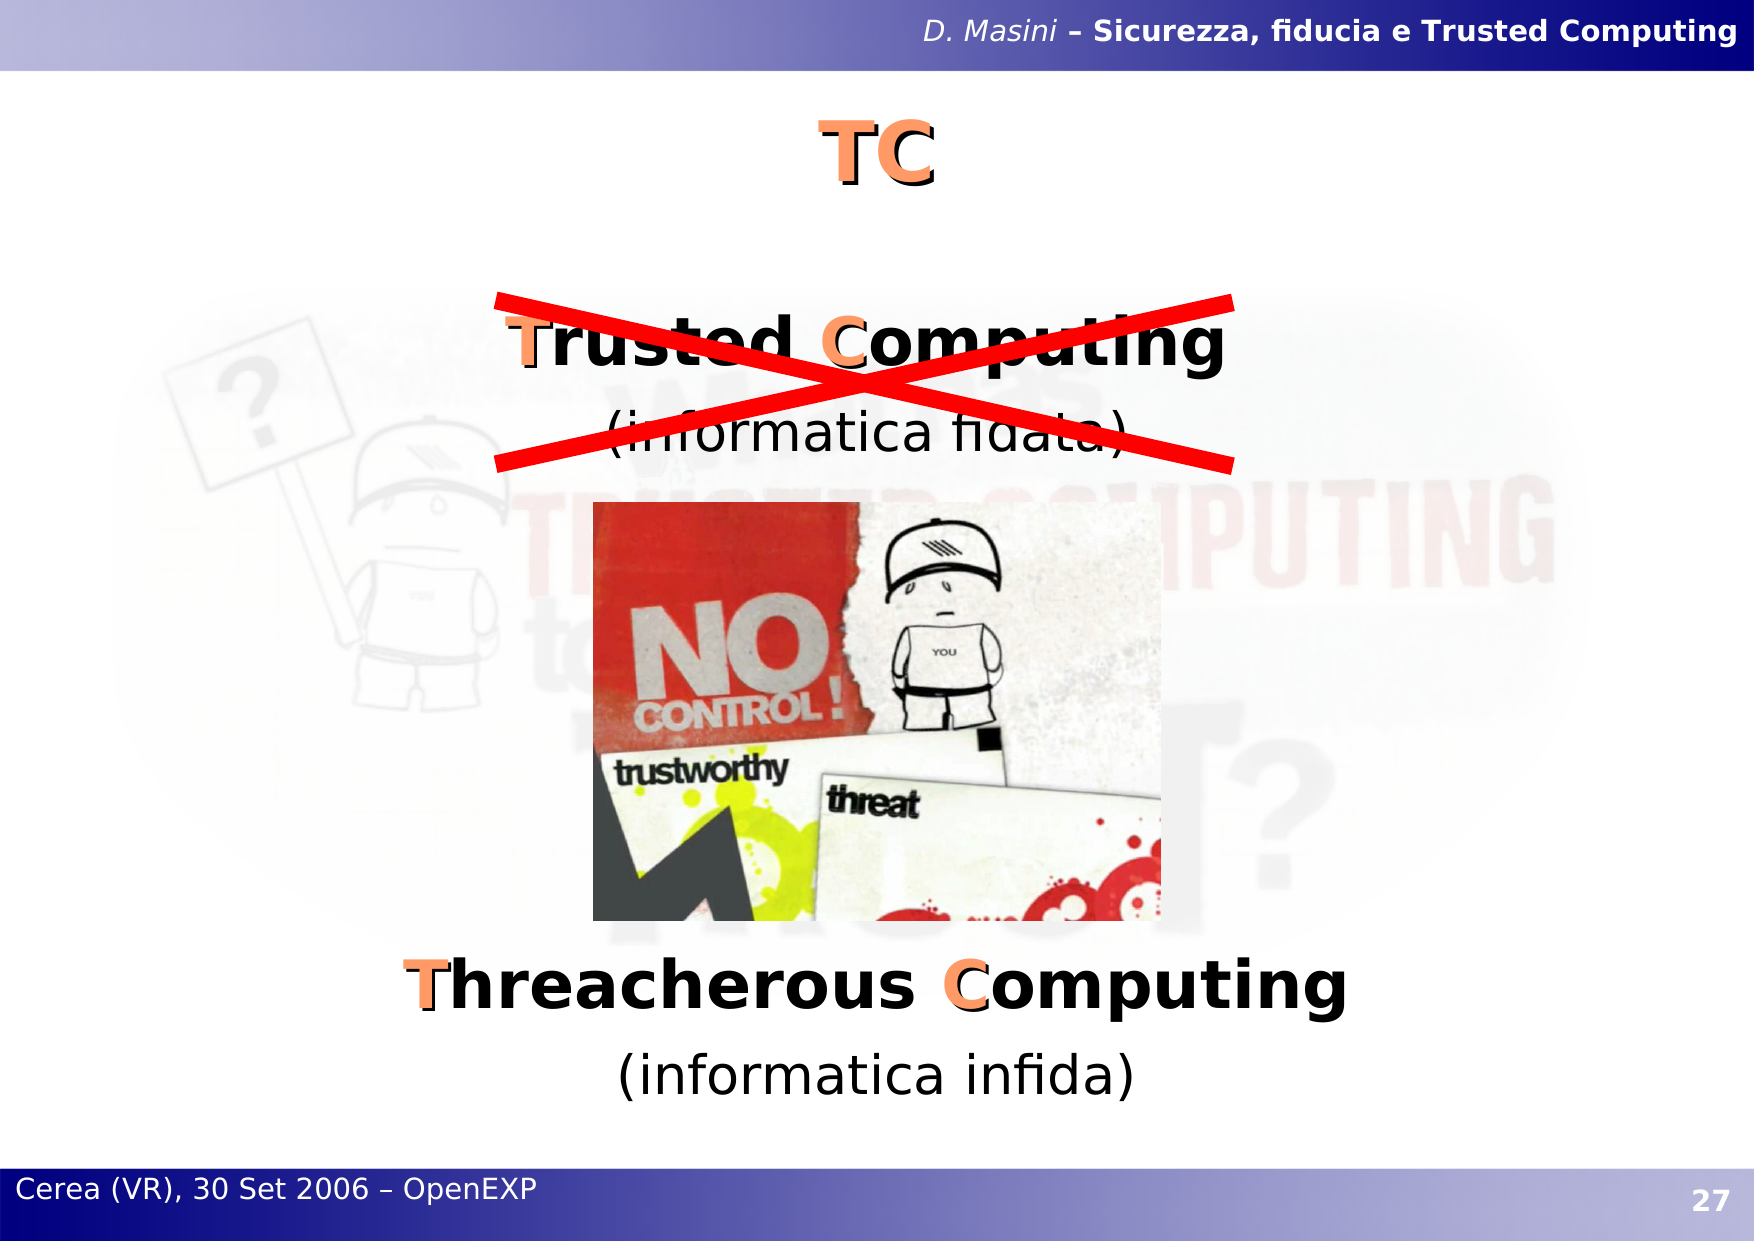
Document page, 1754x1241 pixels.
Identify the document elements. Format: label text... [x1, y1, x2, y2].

subtitle Trusted Computing (informatica fidata) [78, 271, 1657, 499]
title TC [87, 49, 1667, 257]
picture [0, 0, 1754, 1241]
text_box Cerea (VR), 30 Set 2006 – OpenEXP [0, 1175, 1314, 1234]
text_box Threacherous Computing (informatica infida) [87, 927, 1667, 1128]
text_box D. Masini – Sicurezza, fiducia e Trusted Computing [602, 7, 1754, 63]
text_box <numero> [1641, 1185, 1732, 1223]
